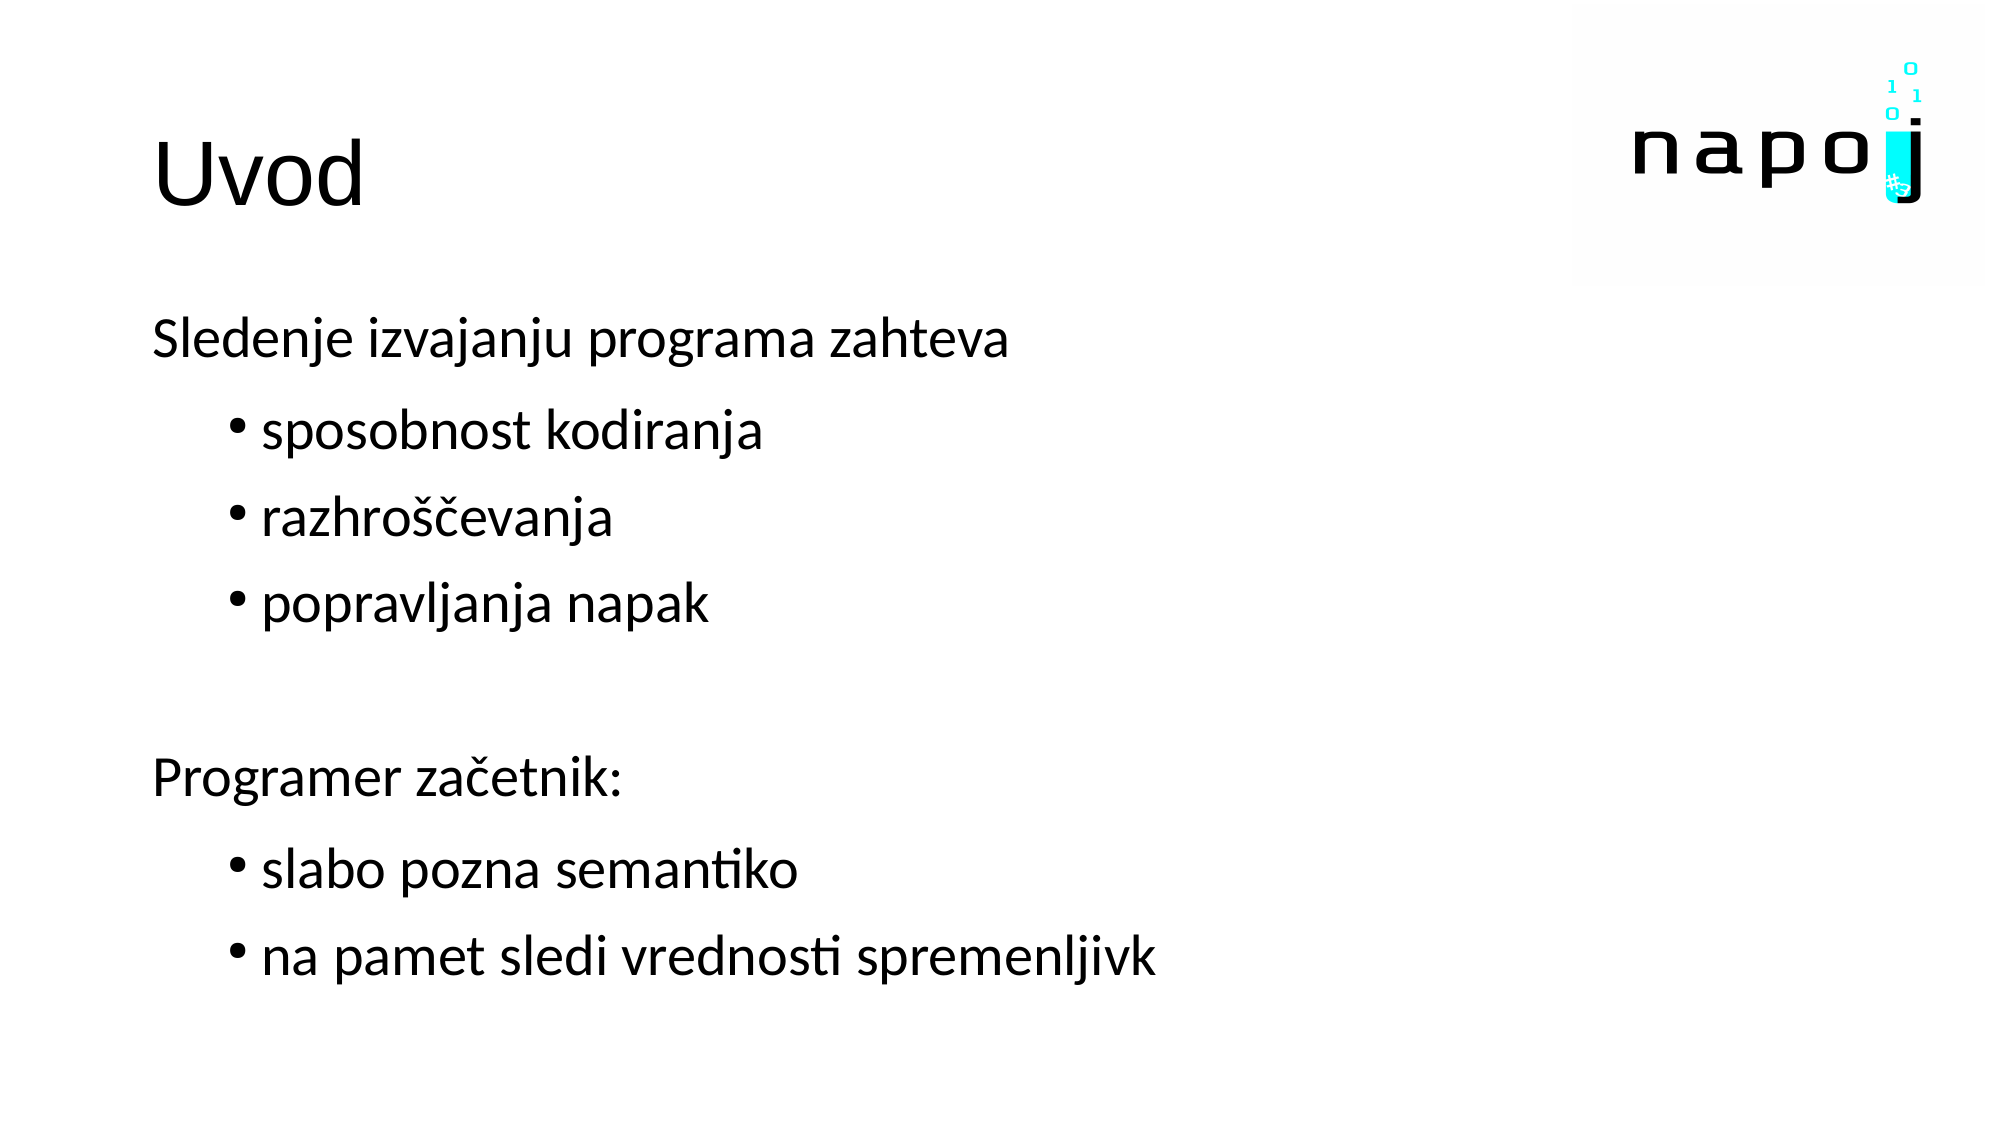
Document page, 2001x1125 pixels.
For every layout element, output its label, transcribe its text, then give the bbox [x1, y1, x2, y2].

picture [1572, 4, 1985, 286]
title Uvod [137, 59, 1863, 278]
list Sledenje izvajanju programa zahteva sposobnost kodiranja razhroščevanja popravljanja napak Programer začetnik: slabo pozna semantiko na pamet sledi vrednosti spremenljivk [137, 299, 1863, 1014]
